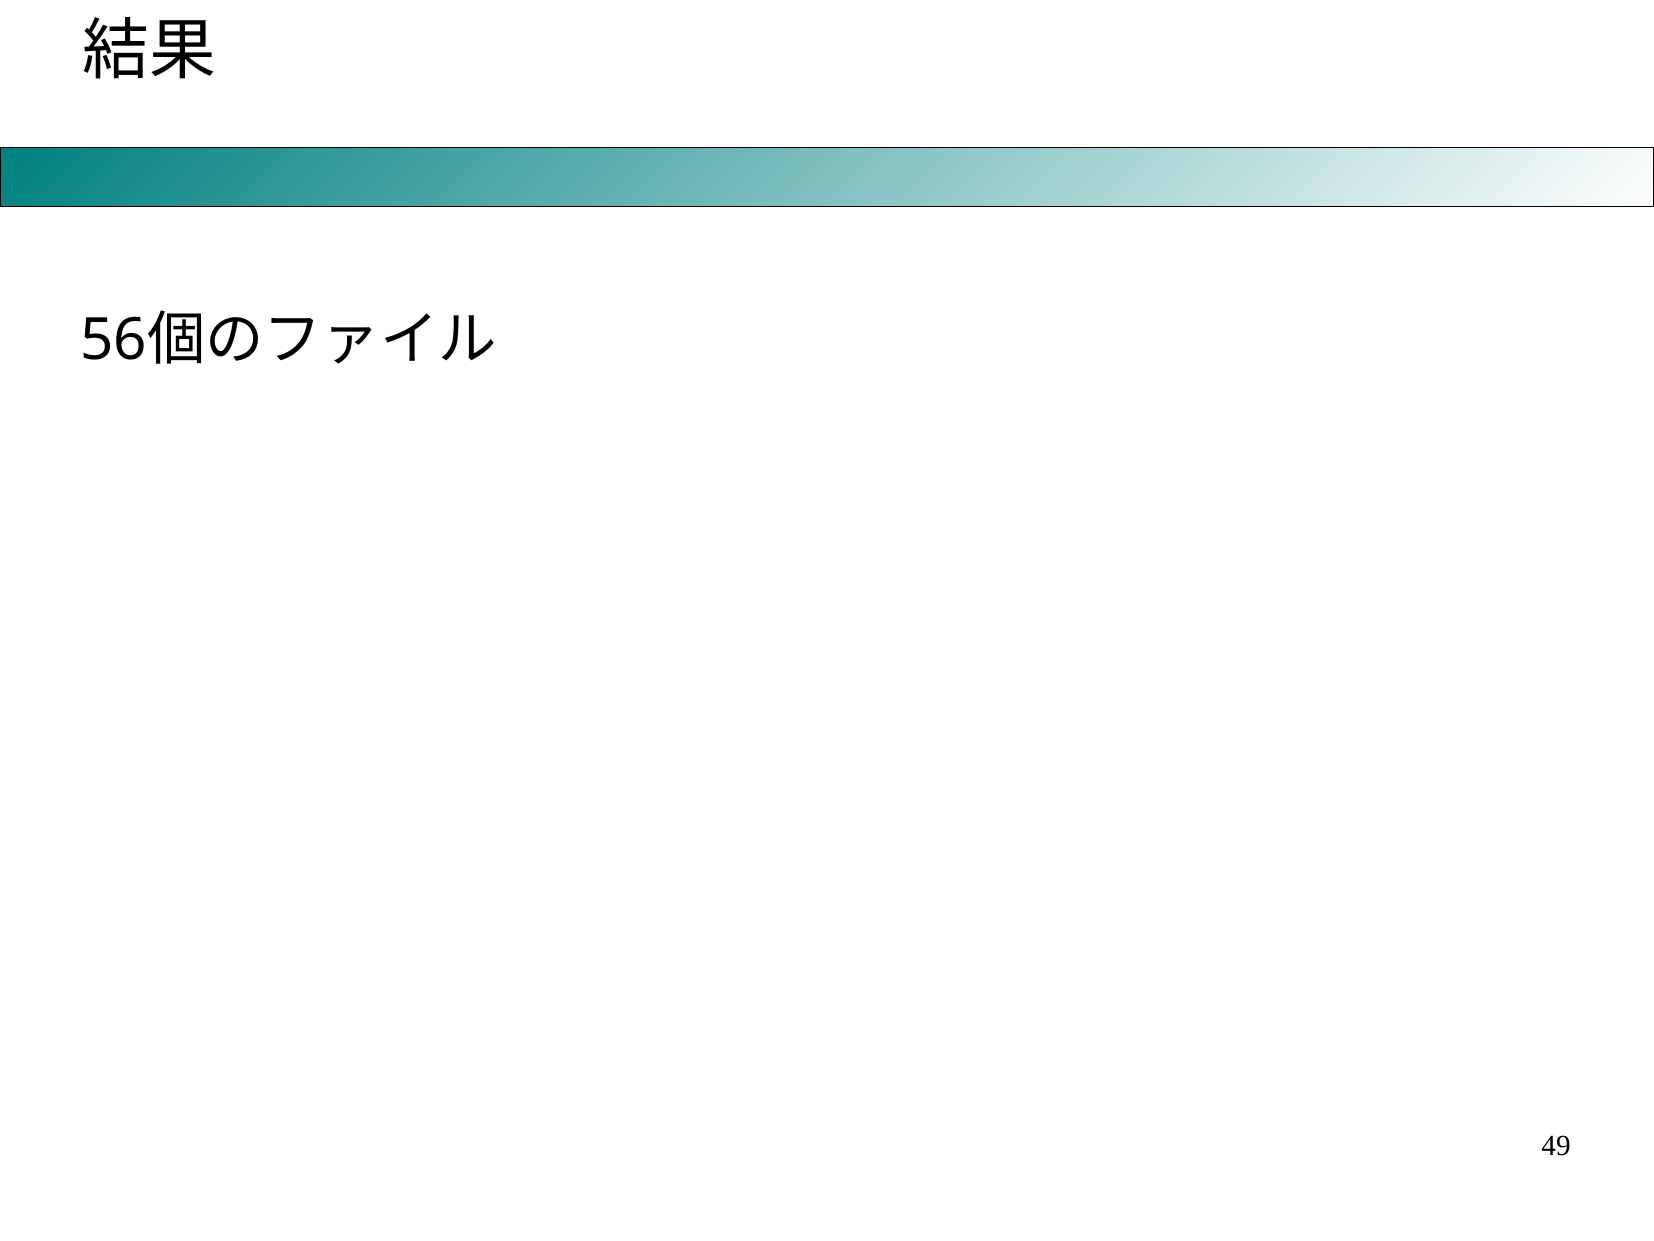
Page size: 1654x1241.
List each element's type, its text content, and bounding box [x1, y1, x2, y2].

text_box 56個のファイル [65, 284, 1625, 488]
title 結果 [82, 22, 1571, 175]
